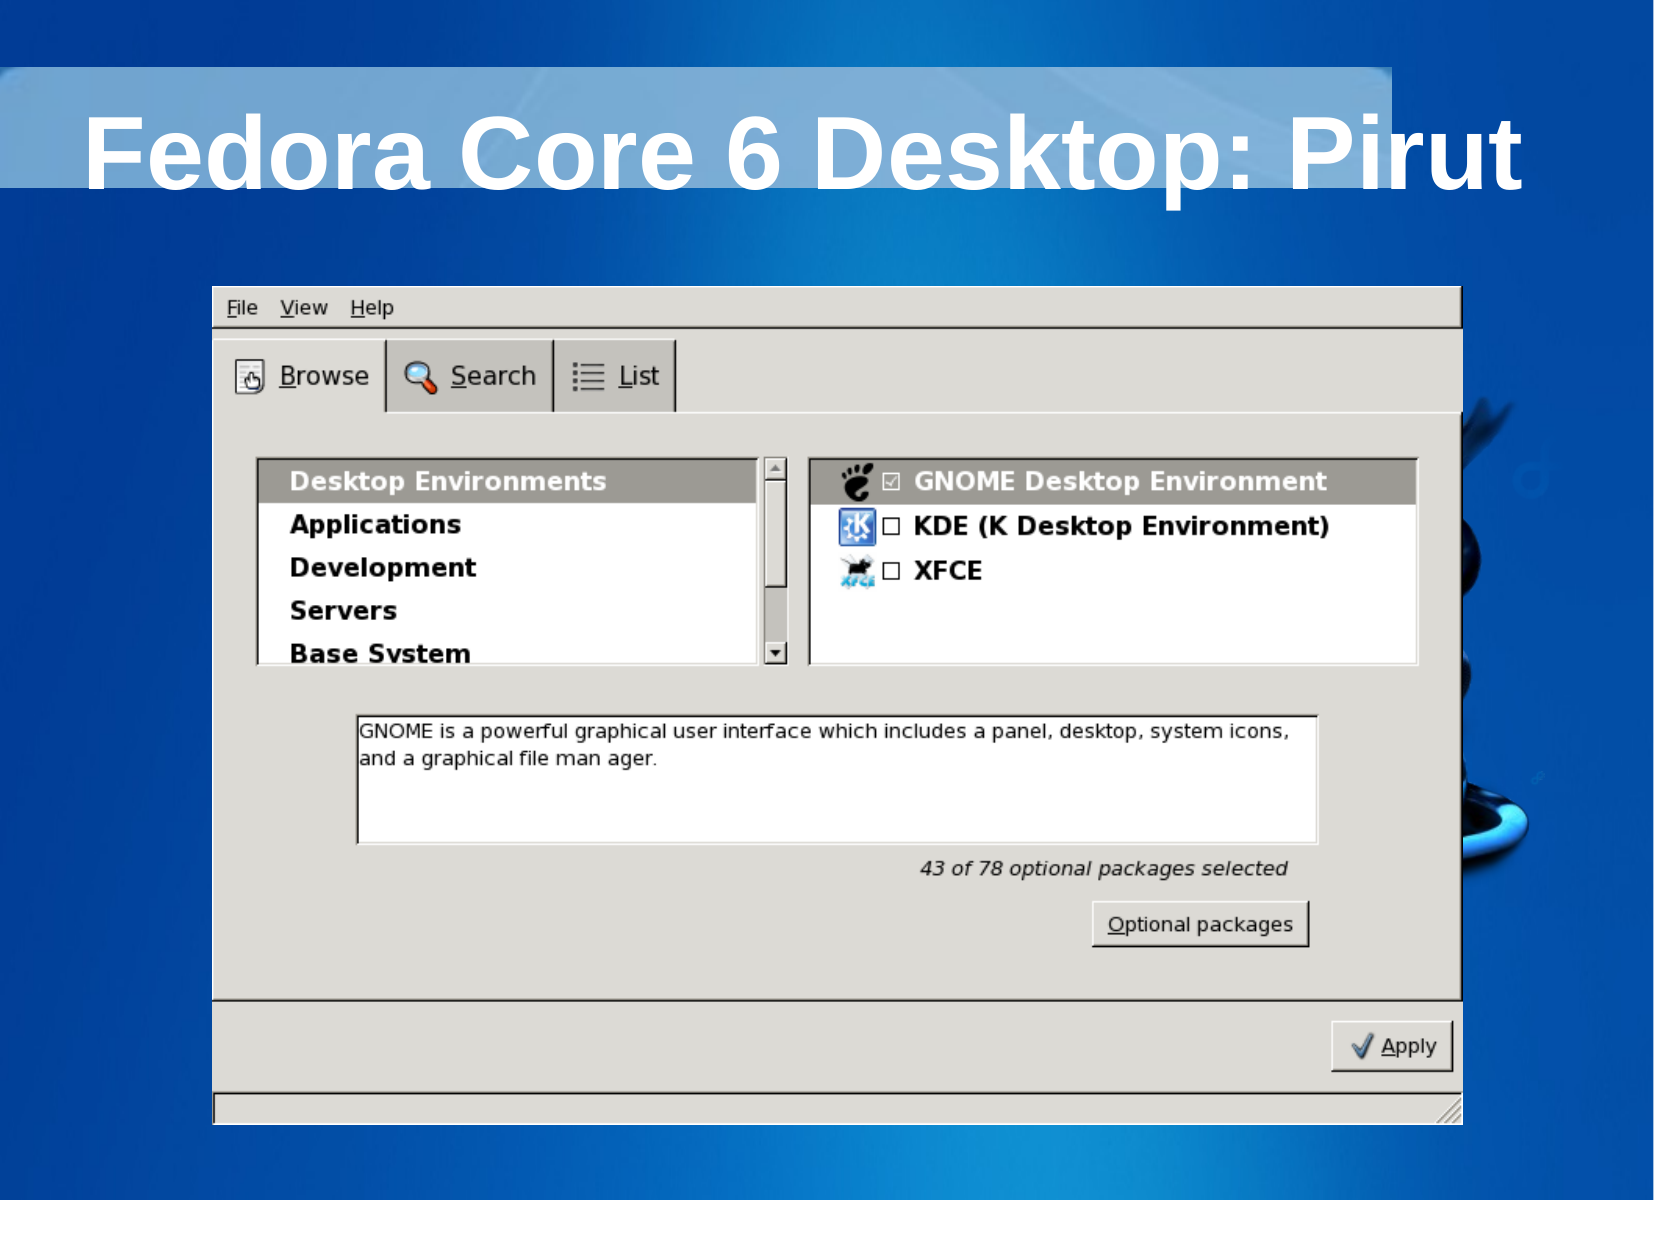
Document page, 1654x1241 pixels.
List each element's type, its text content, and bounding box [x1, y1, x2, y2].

picture [0, 0, 1654, 1200]
title Fedora Core 6 Desktop: Pirut [82, 49, 1571, 257]
